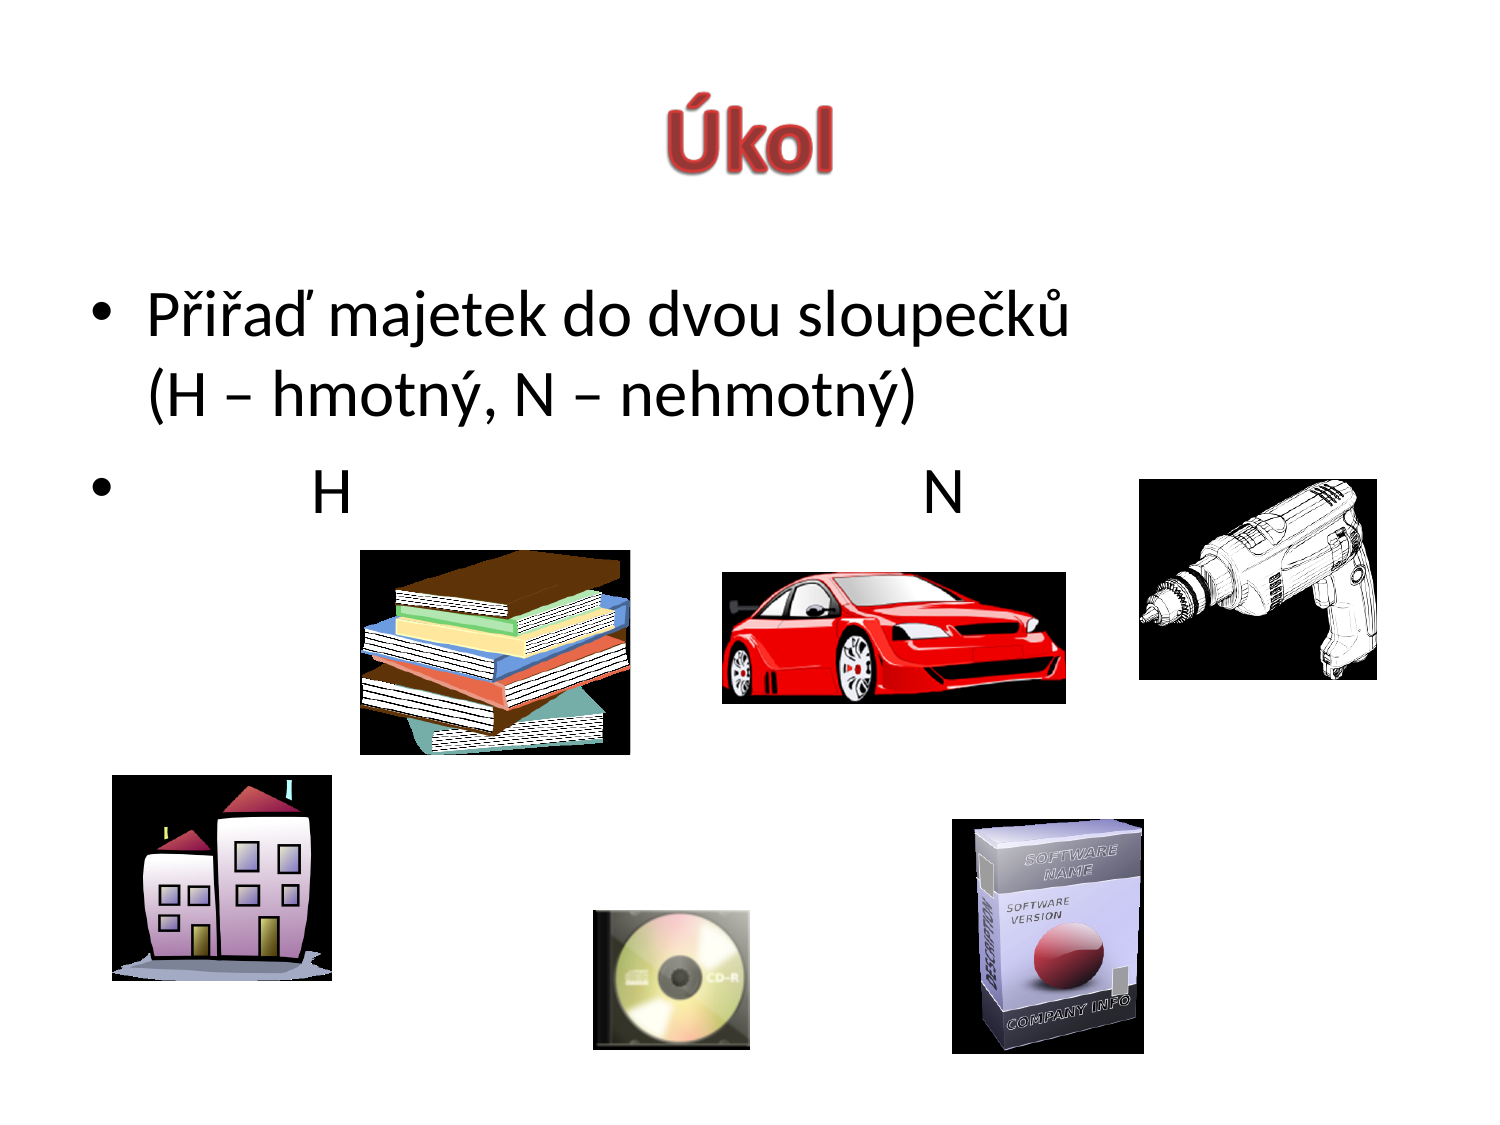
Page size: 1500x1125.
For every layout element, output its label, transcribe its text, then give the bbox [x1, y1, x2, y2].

picture [112, 775, 332, 981]
picture [593, 910, 751, 1051]
picture [360, 550, 630, 755]
picture [1139, 479, 1377, 680]
picture [952, 819, 1144, 1054]
list Přiřaď majetek do dvou sloupečků (H – hmotný, N – nehmotný) H N [75, 262, 1426, 1005]
picture [722, 572, 1066, 704]
picture [75, 44, 1426, 234]
